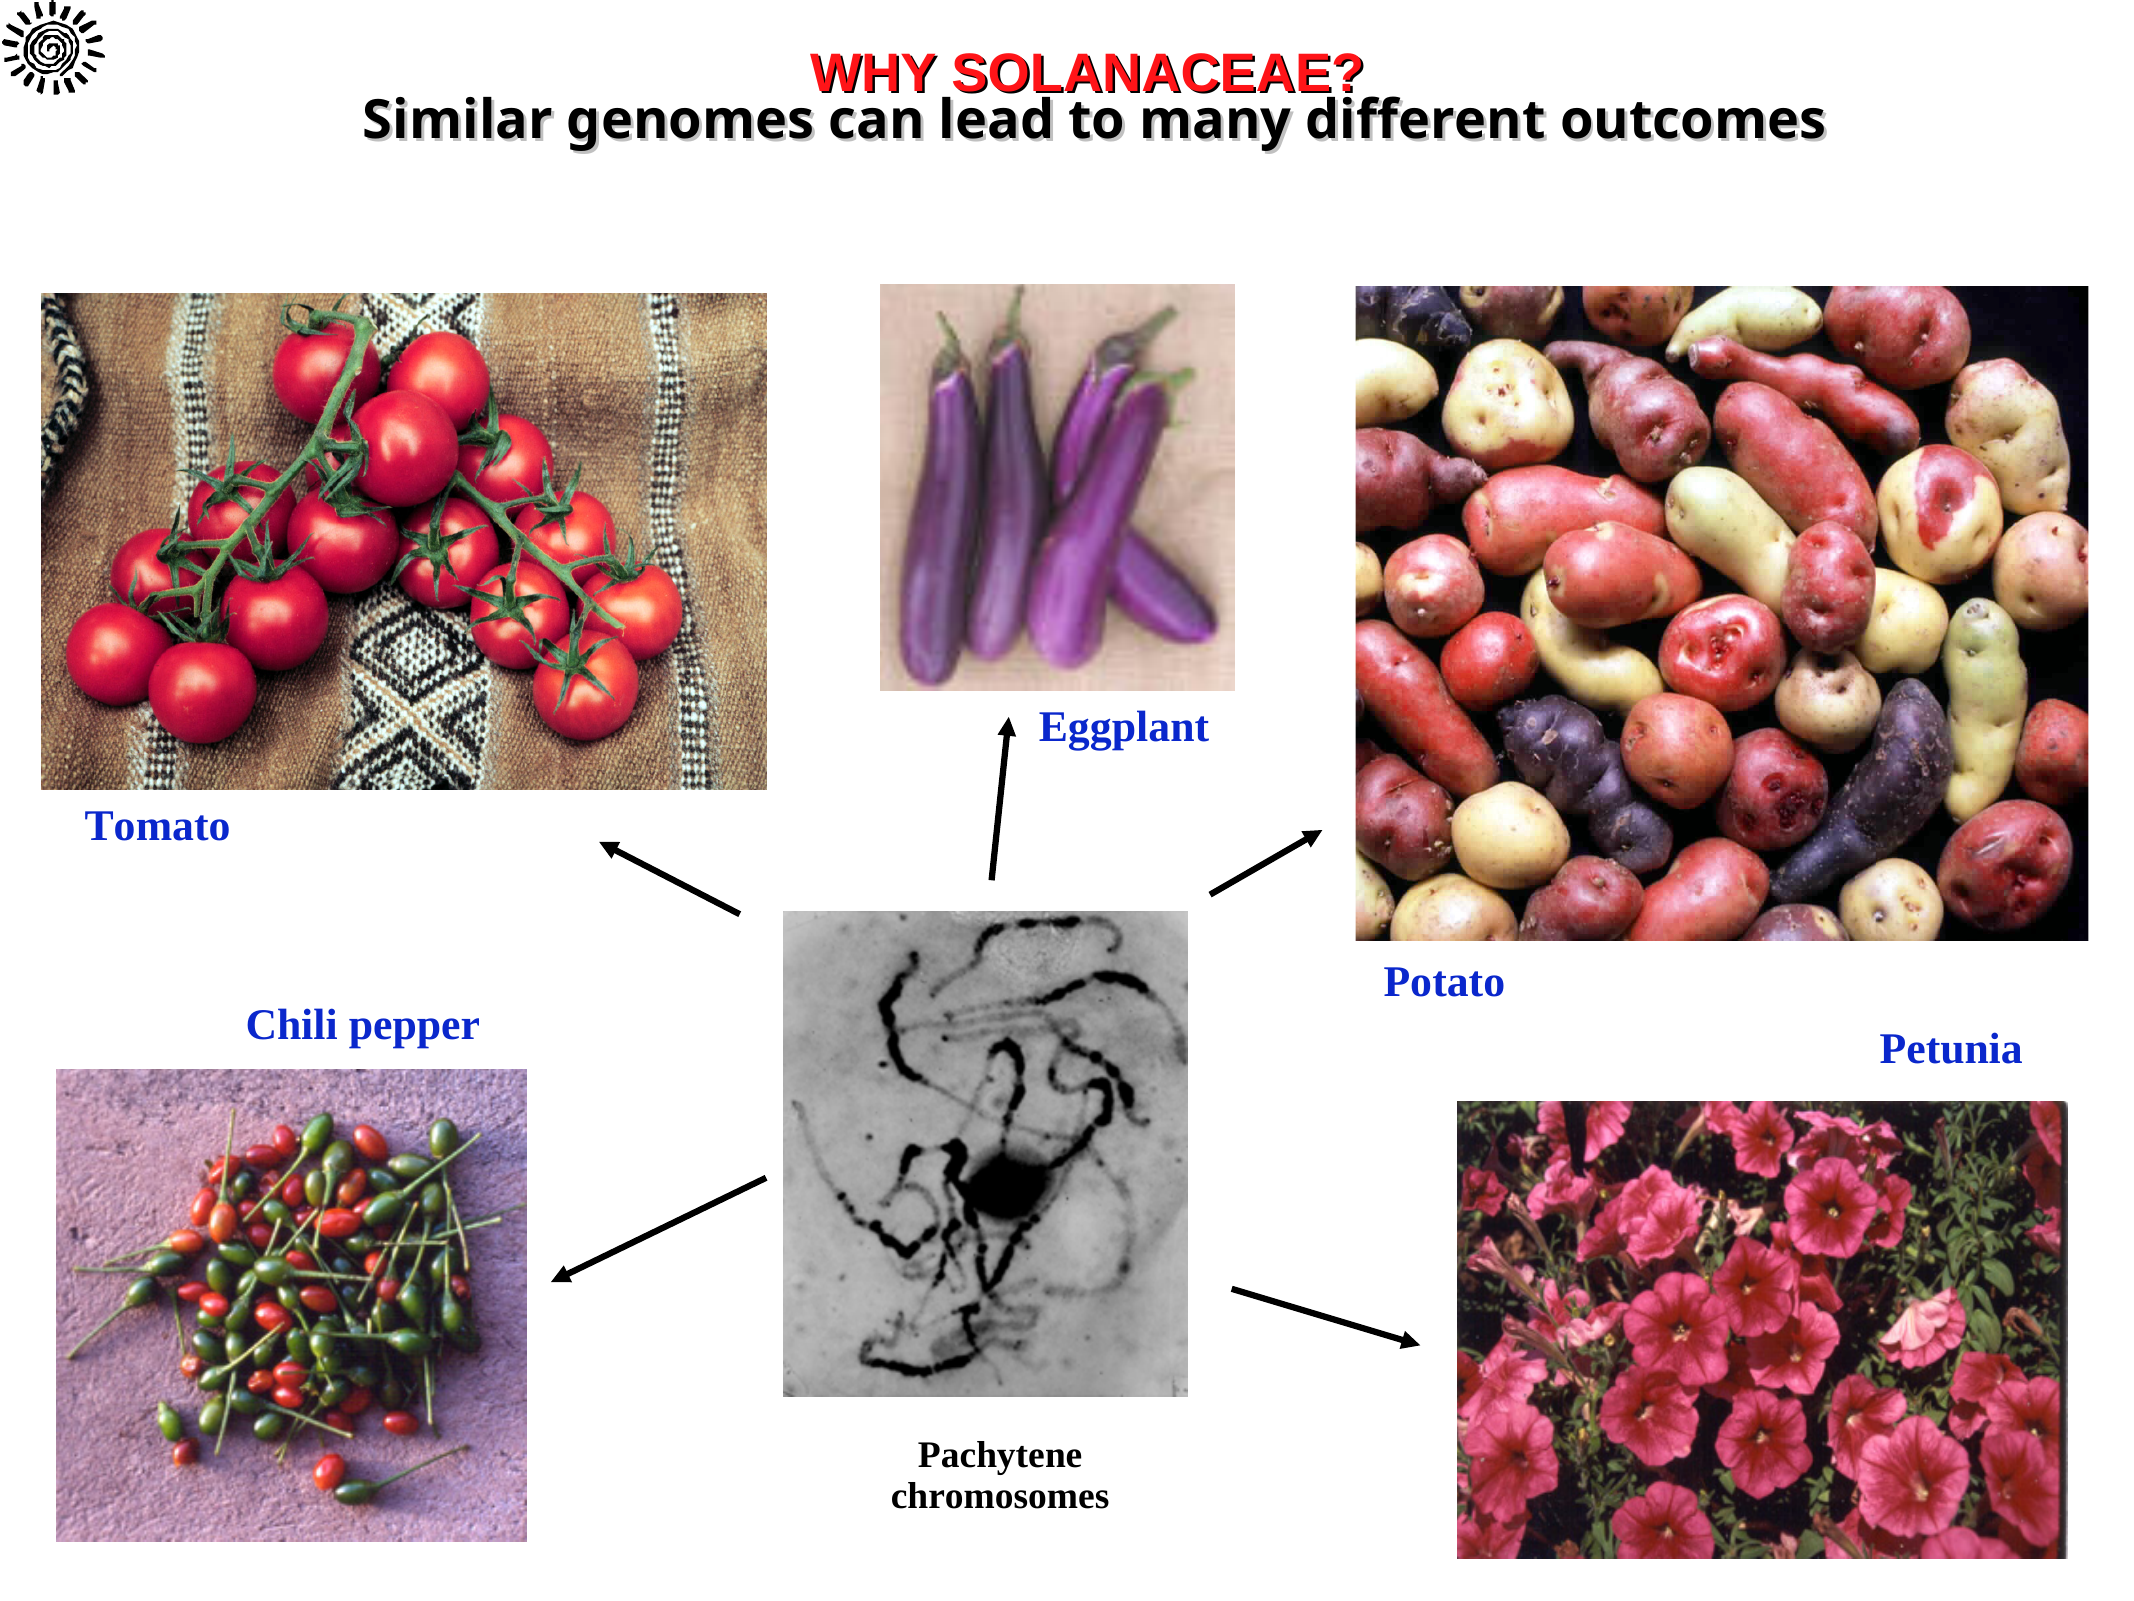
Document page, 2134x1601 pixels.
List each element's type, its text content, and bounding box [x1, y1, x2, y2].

text_box Petunia [1860, 1014, 2043, 1084]
text_box WHY SOLANACEAE? Similar genomes can lead to many different outcomes [74, 48, 2116, 159]
picture [880, 284, 1235, 691]
text_box Tomato [65, 791, 251, 860]
picture [1355, 286, 2089, 941]
picture [56, 1069, 527, 1542]
picture [0, 0, 106, 100]
picture [783, 911, 1217, 1415]
text_box Pachytene chromosomes [871, 1423, 1129, 1527]
picture [1457, 1101, 2068, 1559]
text_box Chili pepper [226, 990, 500, 1059]
text_box Eggplant [1019, 692, 1229, 761]
picture [41, 293, 767, 790]
text_box Potato [1364, 947, 1525, 1016]
